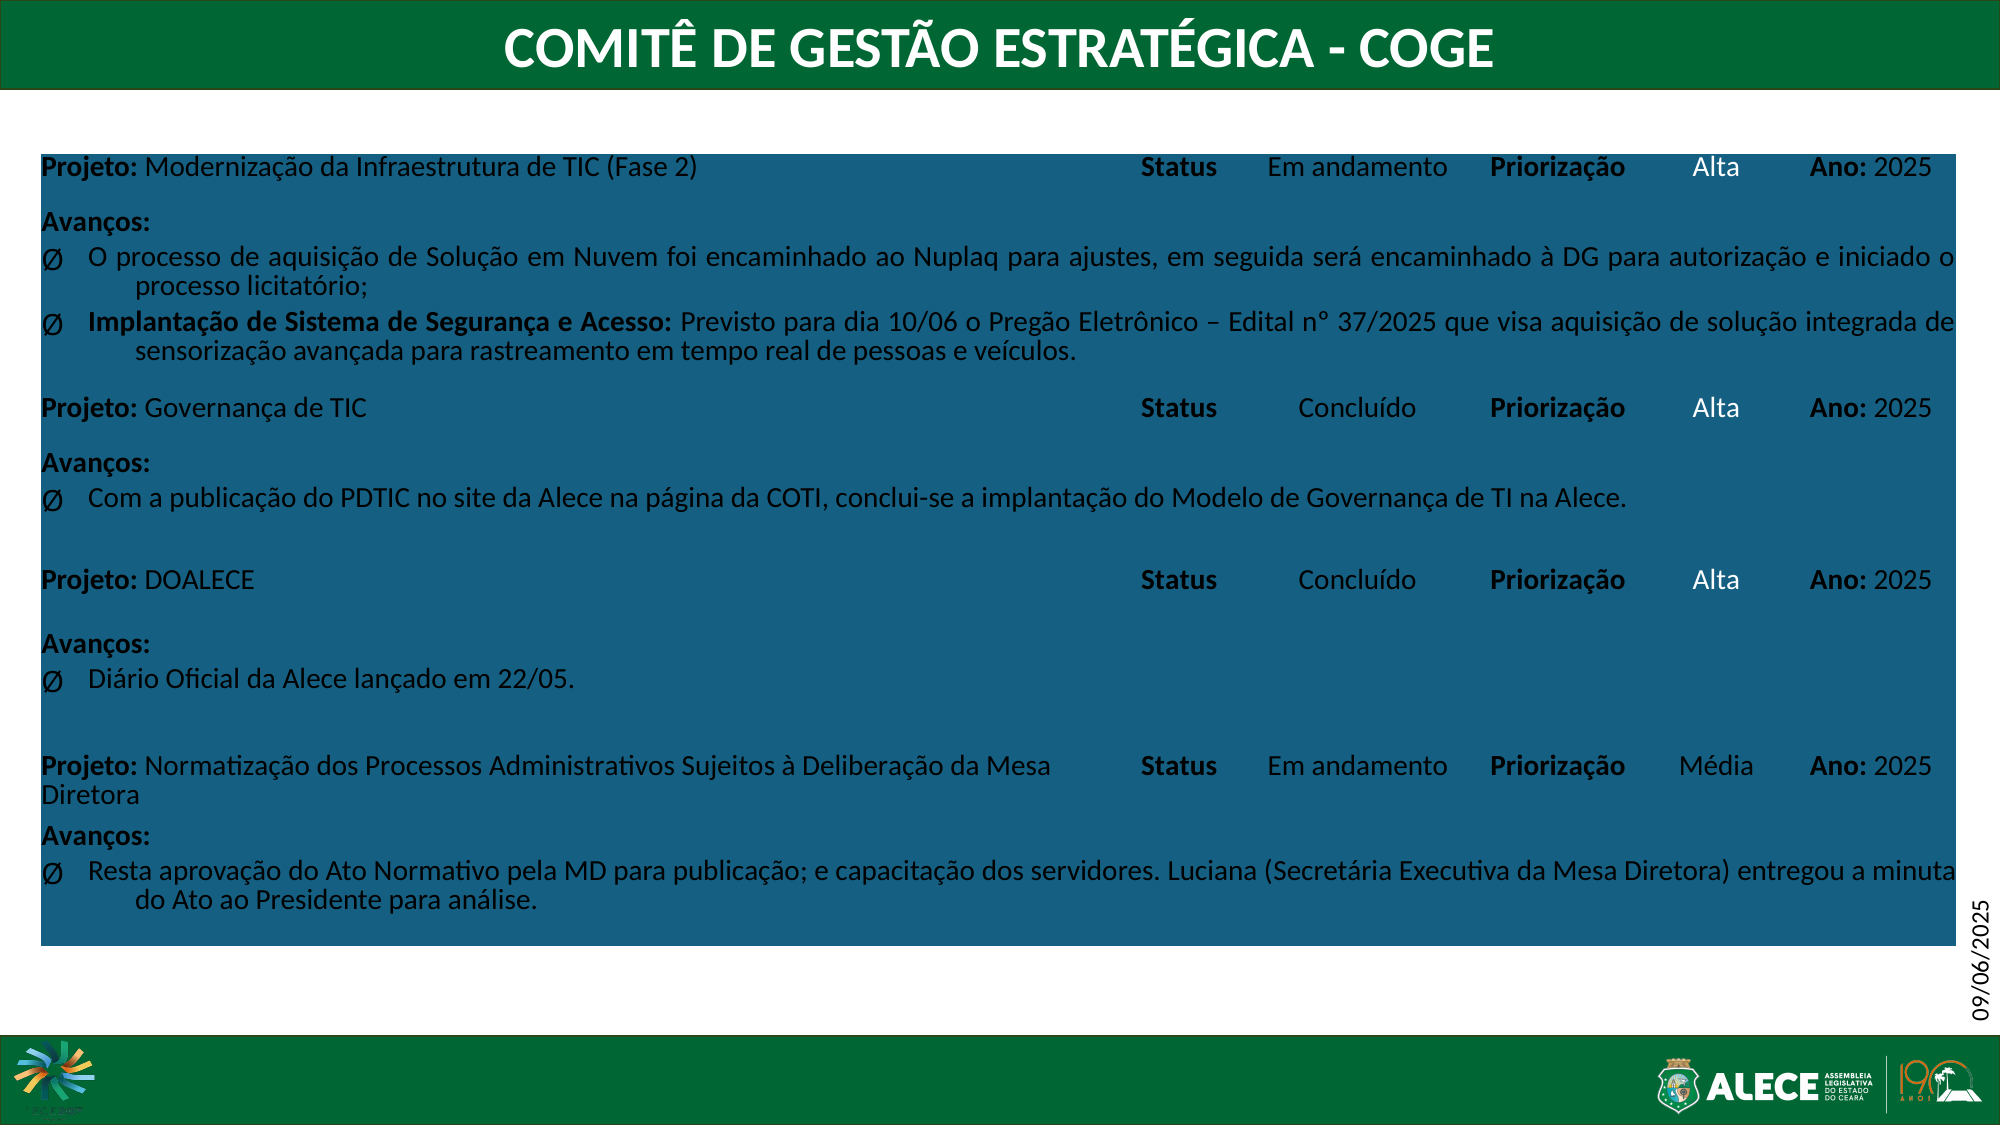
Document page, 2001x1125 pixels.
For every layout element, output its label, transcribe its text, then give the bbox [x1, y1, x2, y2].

table_cell Alta [1646, 567, 1786, 631]
table_header Em andamento [1246, 154, 1470, 209]
table_cell Em andamento [1246, 754, 1470, 823]
table_header Priorização [1470, 154, 1646, 209]
table_cell Ano: 2025 [1786, 754, 1956, 823]
table_header Status [1113, 154, 1246, 209]
table_cell Status [1113, 567, 1246, 631]
table_cell Avanços: Diário Oficial da Alece lançado em 22/05. [41, 631, 1956, 754]
table_cell Priorização [1470, 395, 1646, 450]
table_cell Concluído [1246, 567, 1470, 631]
table_cell Ano: 2025 [1786, 395, 1956, 450]
table_cell Alta [1646, 395, 1786, 450]
table_cell Projeto: Normatização dos Processos Administrativos Sujeitos à Deliberação da Mesa Diretora [41, 754, 1113, 823]
text_box [0, 1036, 1625, 1125]
table_cell Avanços: Resta aprovação do Ato Normativo pela MD para publicação; e capacitação dos servidores. Luciana (Secretária Executiva da Mesa Diretora) entregou a minuta do Ato ao Presidente para análise. [41, 823, 1956, 946]
table_cell Status [1113, 754, 1246, 823]
table_cell Priorização [1470, 754, 1646, 823]
table_header Ano: 2025 [1786, 154, 1956, 209]
text_box 09/06/2025 [1956, 883, 2000, 1037]
table_cell Concluído [1246, 395, 1470, 450]
table_cell Status [1113, 395, 1246, 450]
table_header Alta [1646, 154, 1786, 209]
table_header Projeto: Modernização da Infraestrutura de TIC (Fase 2) [41, 154, 1113, 209]
table_cell Média [1646, 754, 1786, 823]
table_cell Projeto: Governança de TIC [41, 395, 1113, 450]
table_cell Priorização [1470, 567, 1646, 631]
table_cell Avanços: Com a publicação do PDTIC no site da Alece na página da COTI, conclui-se a implantação do Modelo de Governança de TI na Alece. [41, 450, 1956, 567]
text_box COMITÊ DE GESTÃO ESTRATÉGICA - COGE [0, 0, 2000, 89]
table_cell Ano: 2025 [1786, 567, 1956, 631]
table_cell Avanços: O processo de aquisição de Solução em Nuvem foi encaminhado ao Nuplaq para ajustes, em seguida será encaminhado à DG para autorização e iniciado o processo licitatório; Implantação de Sistema de Segurança e Acesso: Previsto para dia 10/06 o Pregão Eletrônico – Edital nº 37/2025 que visa aquisição de solução integrada de sensorização avançada para rastreamento em tempo real de pessoas e veículos. [41, 209, 1956, 395]
table_cell Projeto: DOALECE [41, 567, 1113, 631]
picture [1625, 982, 2000, 1125]
